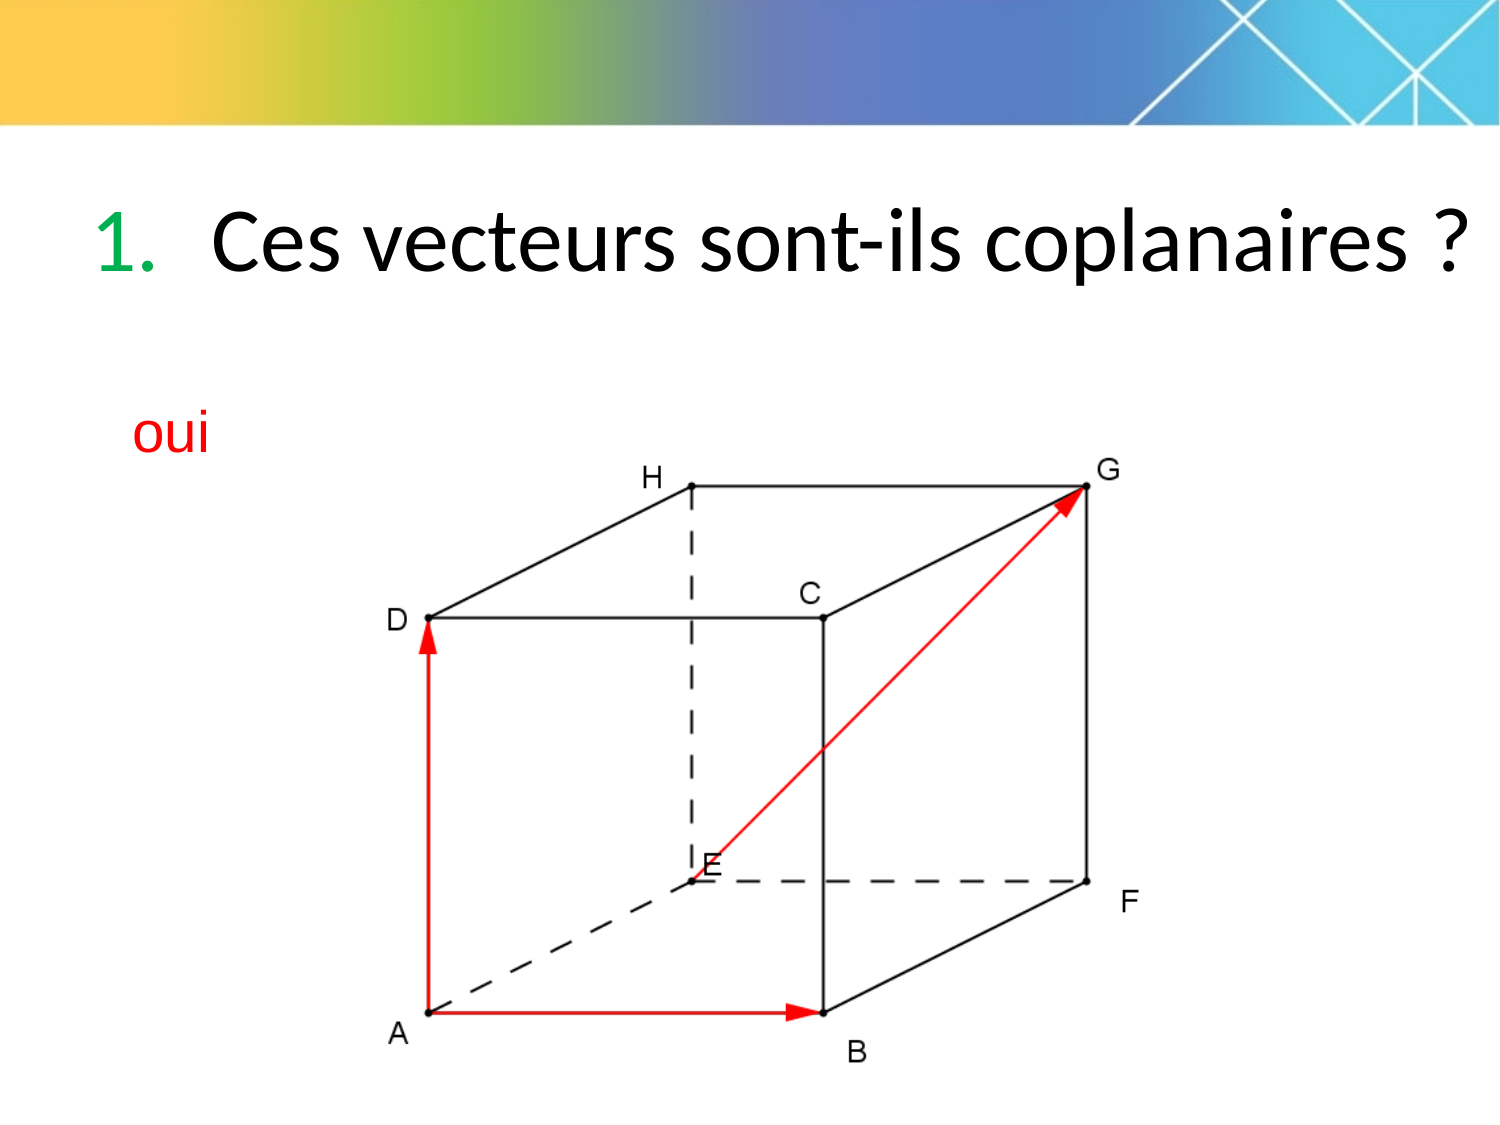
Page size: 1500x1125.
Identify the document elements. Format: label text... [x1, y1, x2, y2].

picture [328, 433, 1215, 1082]
picture [0, 0, 1500, 127]
title Ces vecteurs sont-ils coplanaires ? [75, 163, 1500, 305]
text_box oui [117, 386, 226, 473]
